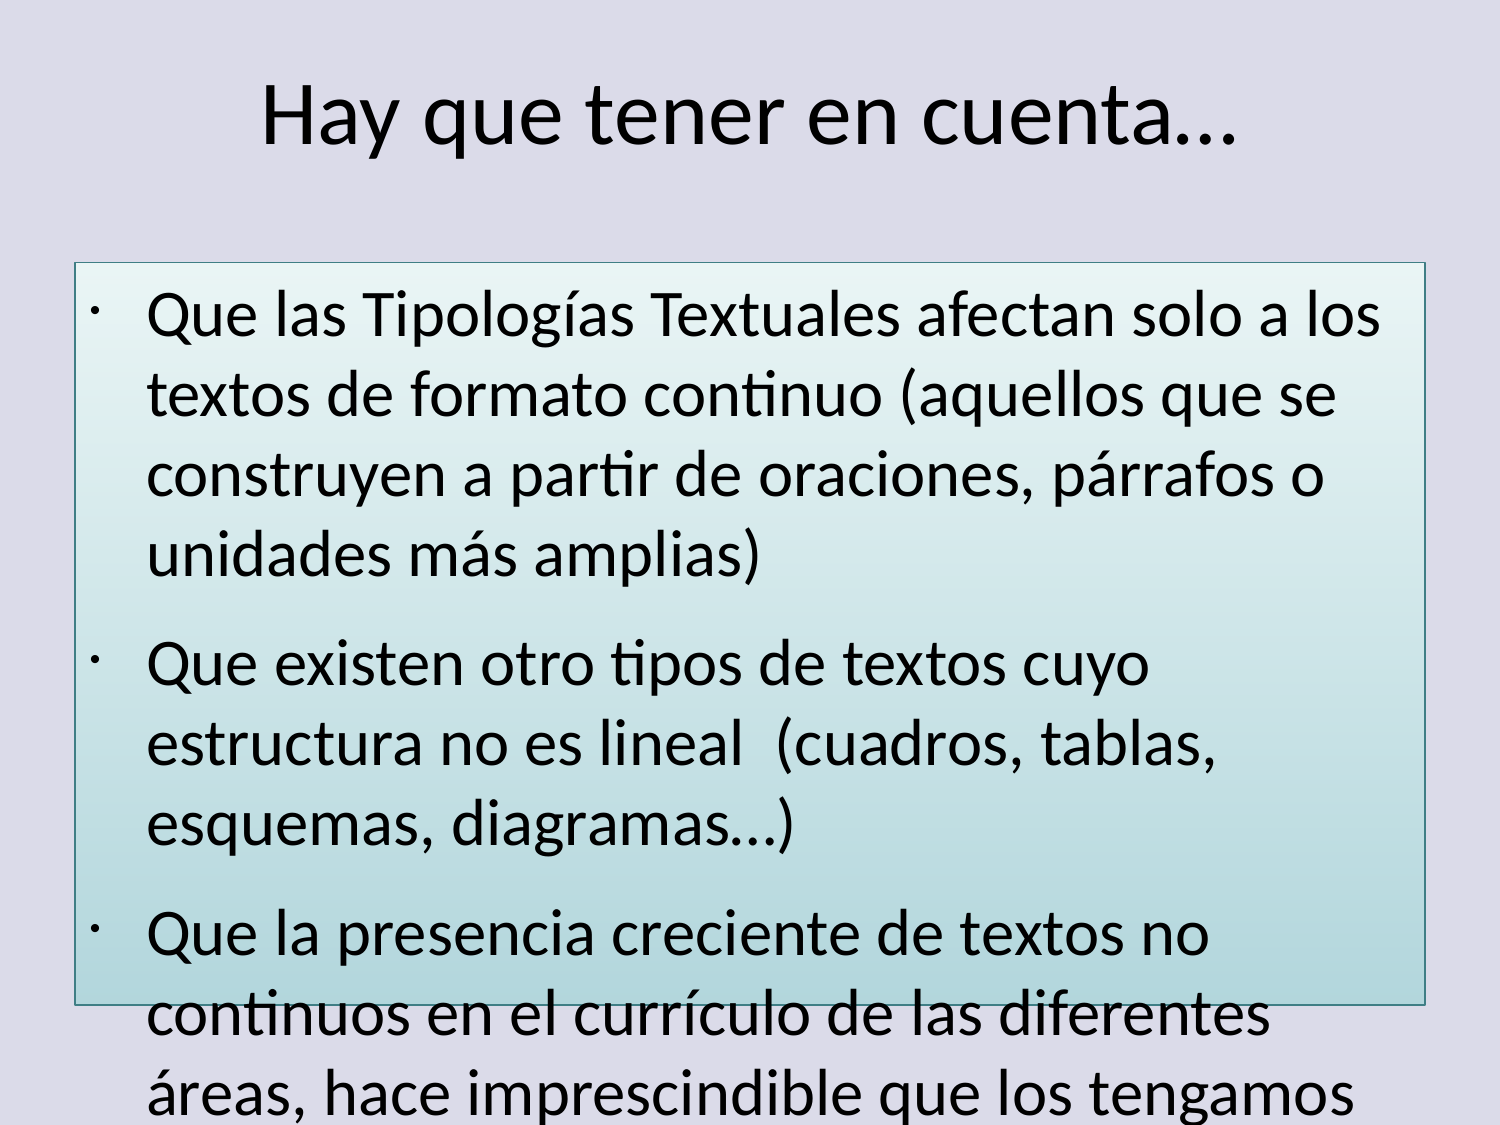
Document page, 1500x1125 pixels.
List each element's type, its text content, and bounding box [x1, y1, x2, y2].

list Que las Tipologías Textuales afectan solo a los textos de formato continuo (aquellos que se construyen a partir de oraciones, párrafos o unidades más amplias) Que existen otro tipos de textos cuyo estructura no es lineal (cuadros, tablas, esquemas, diagramas…) Que la presencia creciente de textos no continuos en el currículo de las diferentes áreas, hace imprescindible que los tengamos en cuenta a la hora de diseñar un mapa textual [75, 262, 1425, 1005]
title Hay que tener en cuenta… [75, 45, 1425, 233]
